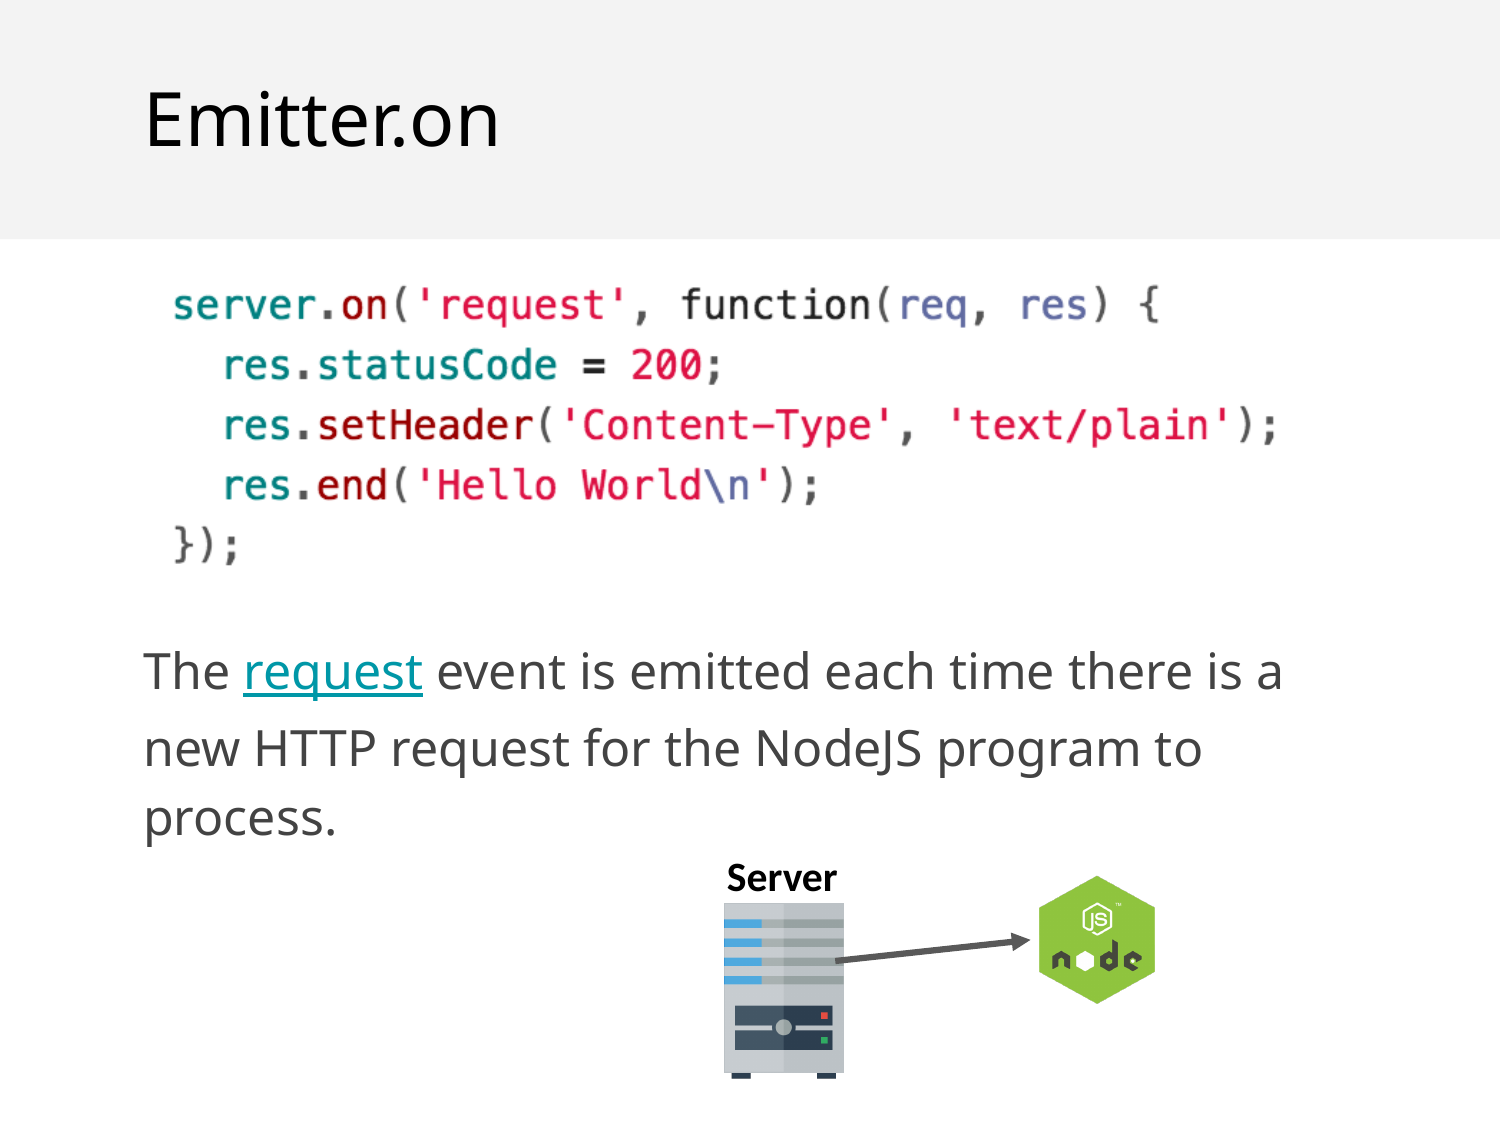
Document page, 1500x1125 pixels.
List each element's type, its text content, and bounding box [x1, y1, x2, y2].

text_box Server [660, 818, 905, 932]
picture [1030, 874, 1163, 1006]
picture [688, 932, 877, 1087]
picture [143, 257, 1315, 609]
title Emitter.on [128, 56, 1372, 183]
list The request event is emitted each time there is a new HTTP request for the NodeJS program to process. [128, 614, 1372, 781]
